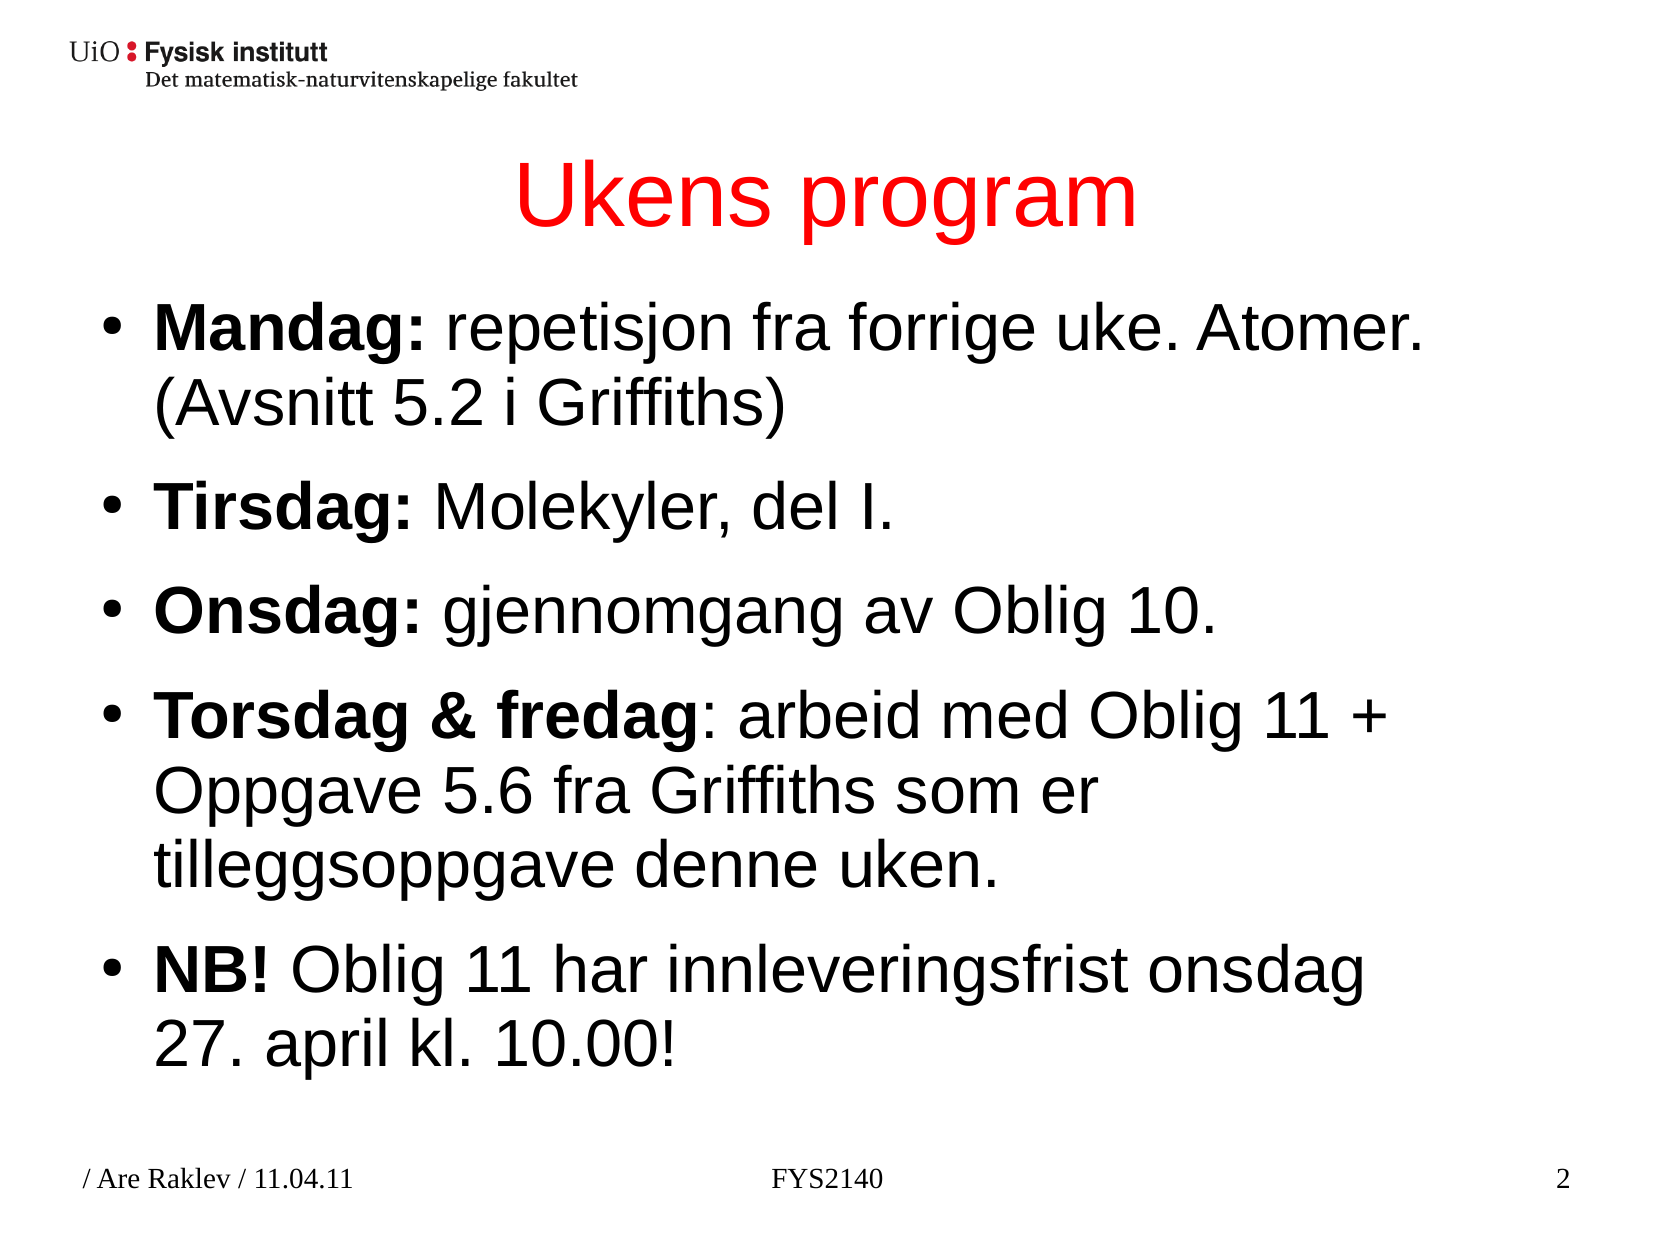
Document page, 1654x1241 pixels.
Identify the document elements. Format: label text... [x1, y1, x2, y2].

picture [68, 37, 581, 93]
title Ukens program [82, 90, 1571, 298]
list Mandag: repetisjon fra forrige uke. Atomer. (Avsnitt 5.2 i Griffiths) Tirsdag: Molekyler, del I. Onsdag: gjennomgang av Oblig 10. Torsdag & fredag: arbeid med Oblig 11 + Oppgave 5.6 fra Griffiths som er tilleggsoppgave denne uken. NB! Oblig 11 har innleveringsfrist onsdag 27. april kl. 10.00! [82, 290, 1463, 1094]
